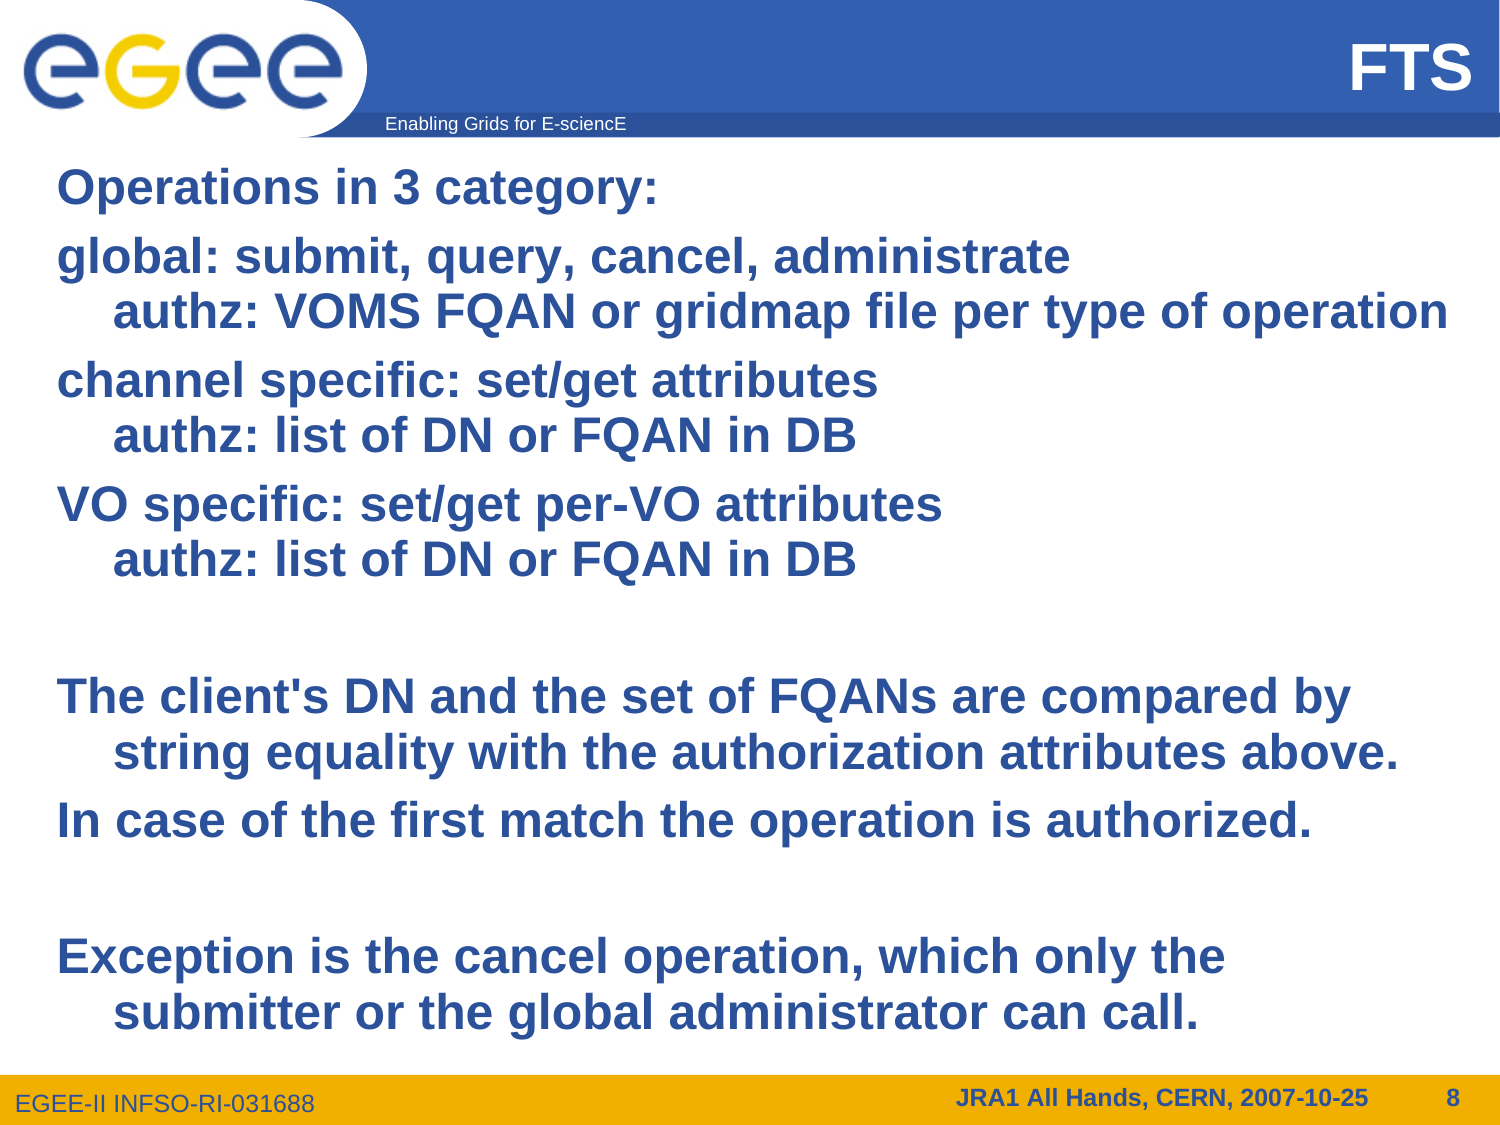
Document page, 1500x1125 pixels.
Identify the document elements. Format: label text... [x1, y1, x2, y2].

picture [18, 30, 349, 112]
title FTS [369, 18, 1475, 117]
list Operations in 3 category: global: submit, query, cancel, administrate authz: VOMS FQAN or gridmap file per type of operation channel specific: set/get attributes authz: list of DN or FQAN in DB VO specific: set/get per-VO attributes authz: list of DN or FQAN in DB The client's DN and the set of FQANs are compared by string equality with the authorization attributes above. In case of the first match the operation is authorized. Exception is the cancel operation, which only the submitter or the global administrator can call. [56, 159, 1466, 1041]
